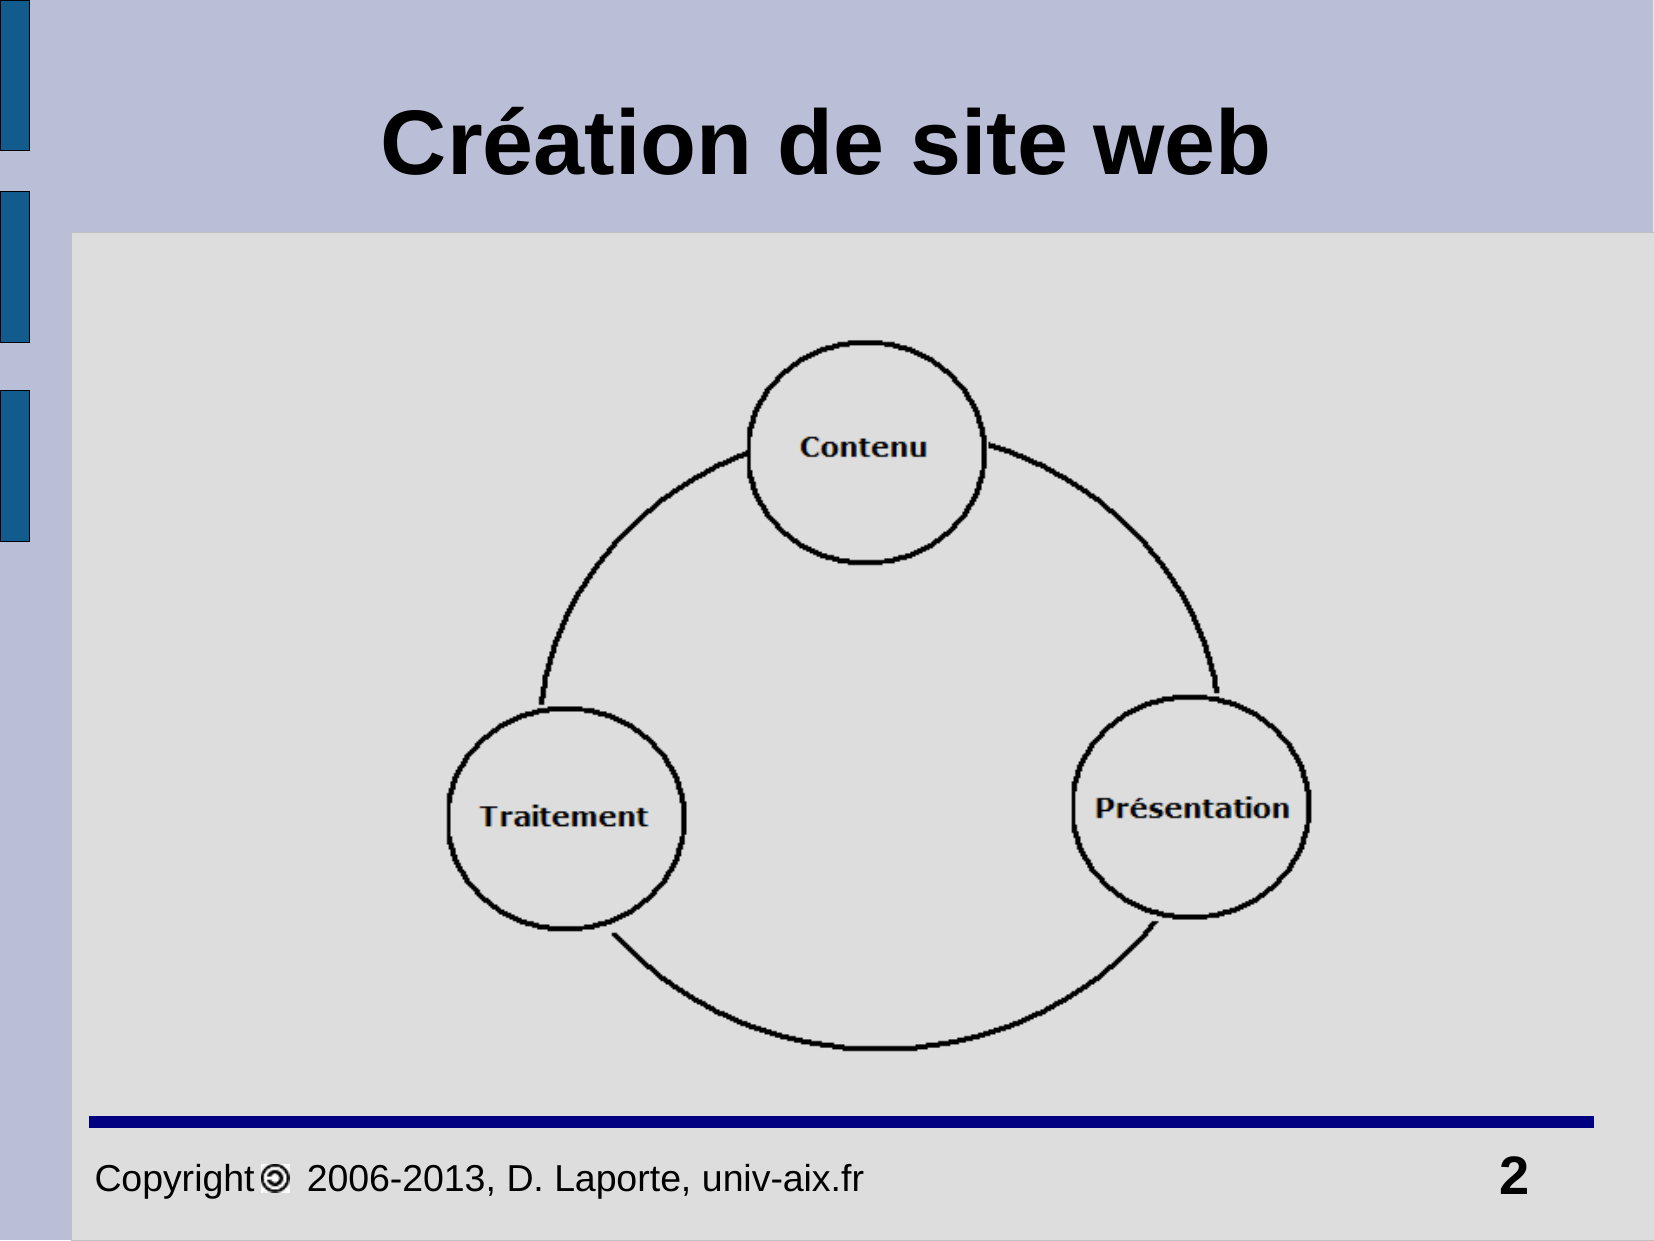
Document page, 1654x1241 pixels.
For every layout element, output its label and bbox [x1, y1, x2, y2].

chart [430, 324, 1329, 1063]
picture [261, 1164, 290, 1193]
